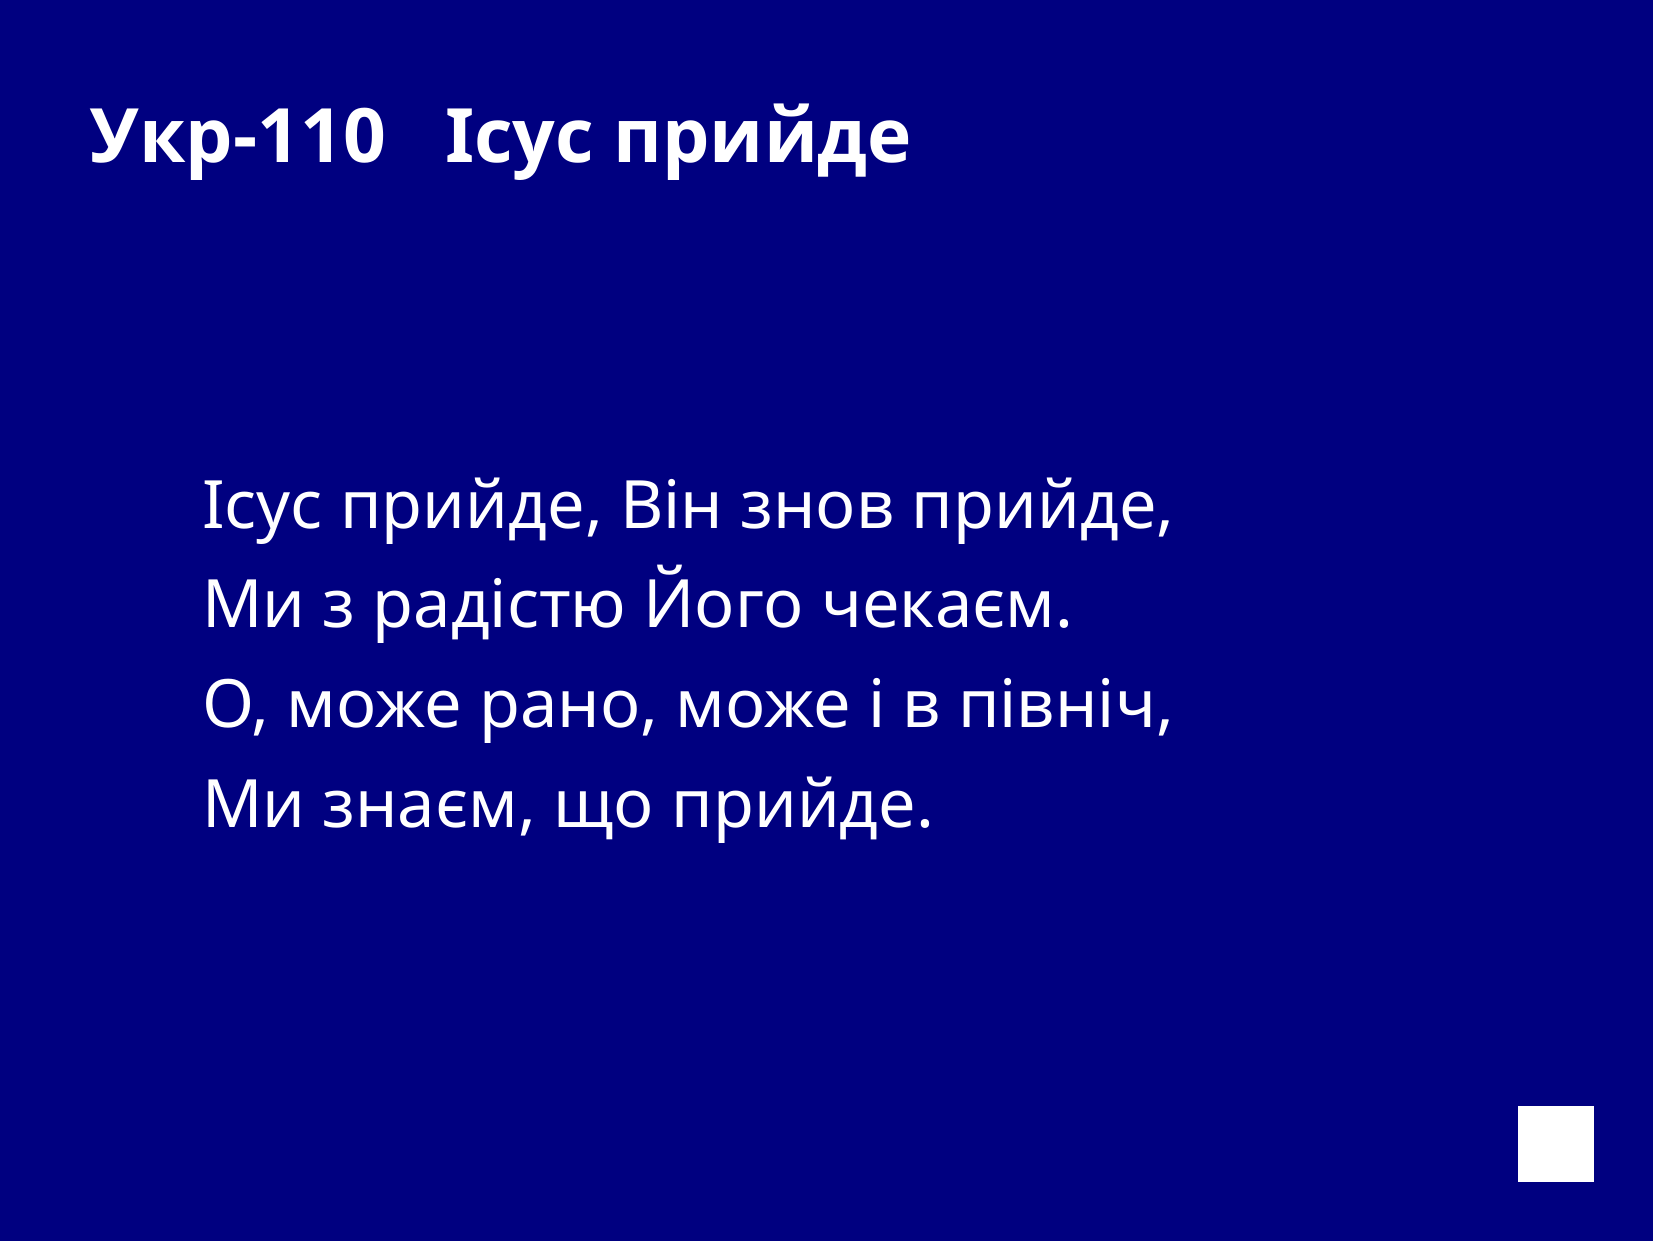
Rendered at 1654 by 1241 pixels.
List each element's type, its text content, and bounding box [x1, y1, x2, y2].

text_box Ісус прийде, Він знов прийде, Ми з радістю Його чекаєм. О, може рано, може і в північ, Ми знаєм, що прийде. [75, 188, 1576, 1163]
text_box [1518, 1106, 1594, 1182]
text_box Укр-110 Ісус прийде [75, 75, 1576, 188]
